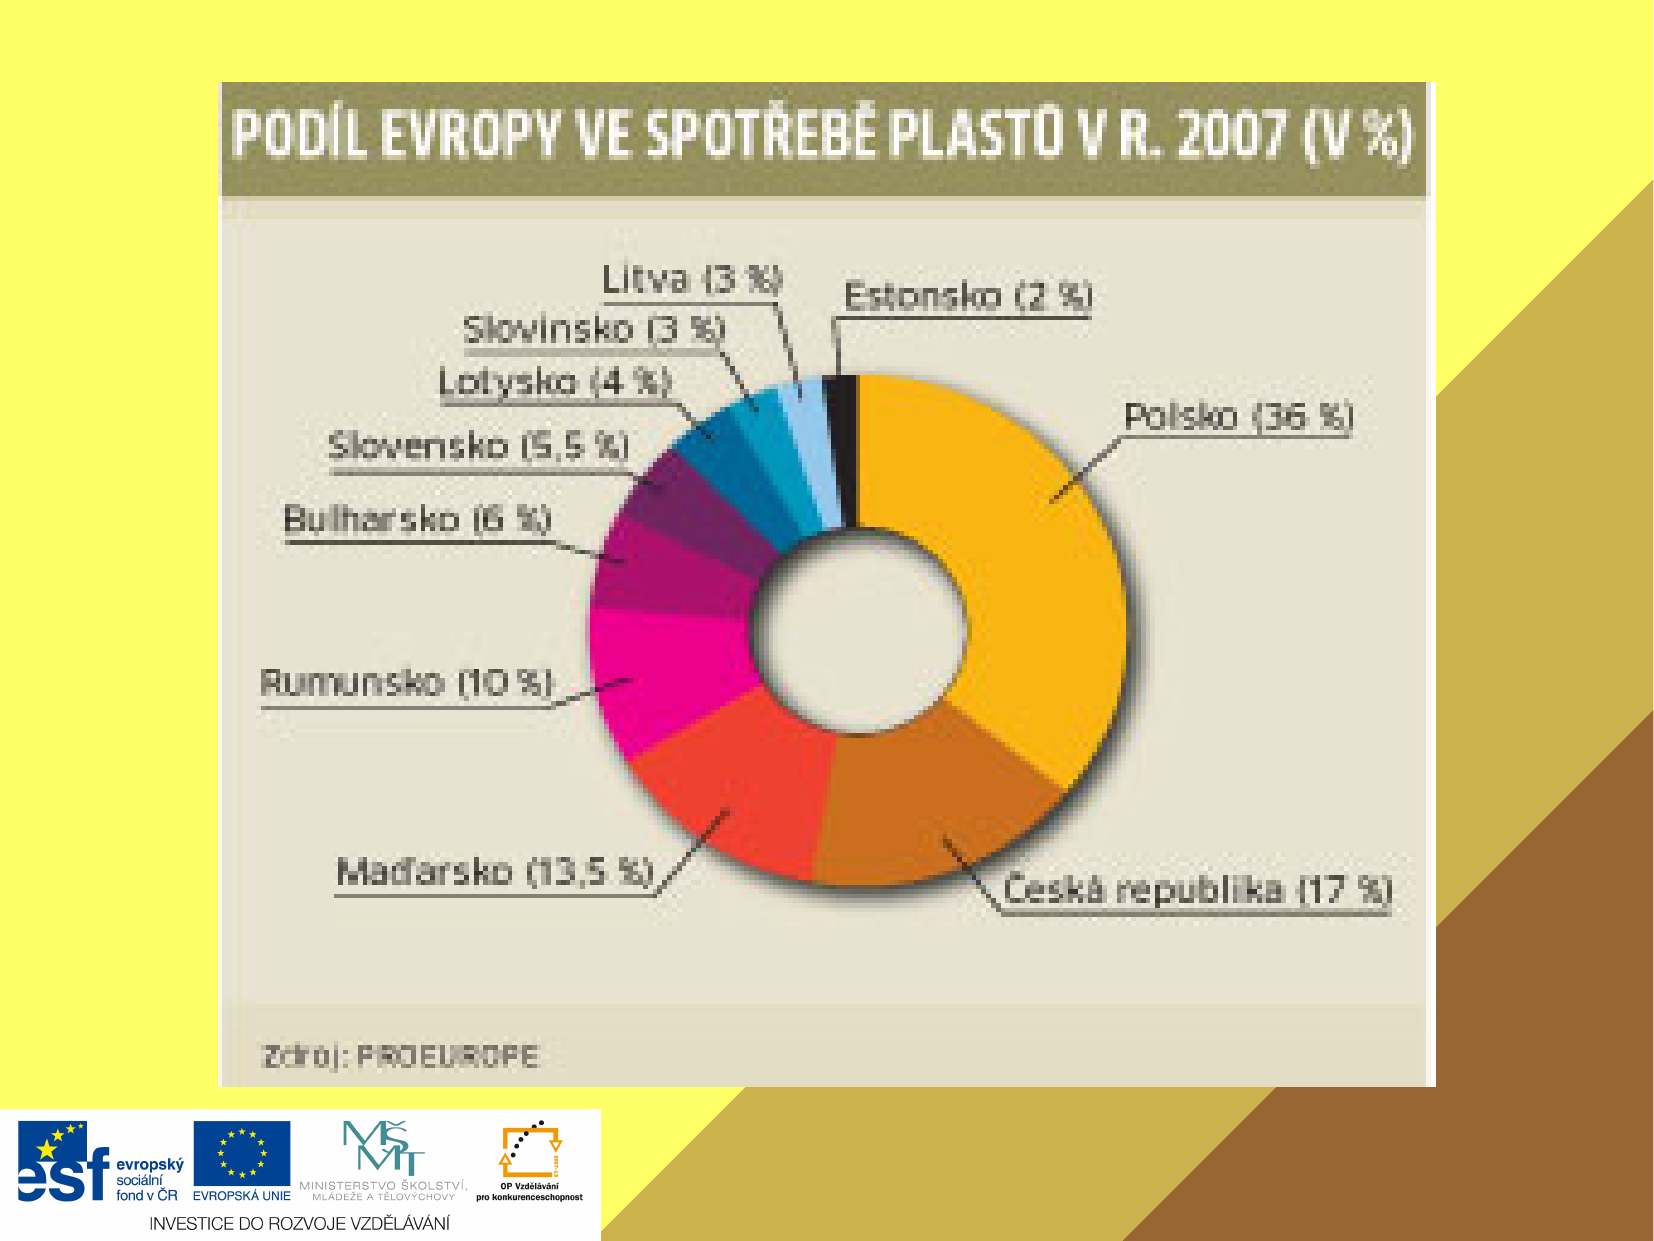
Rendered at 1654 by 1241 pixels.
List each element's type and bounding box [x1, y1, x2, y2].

picture [218, 82, 1436, 1087]
picture [0, 1109, 601, 1241]
